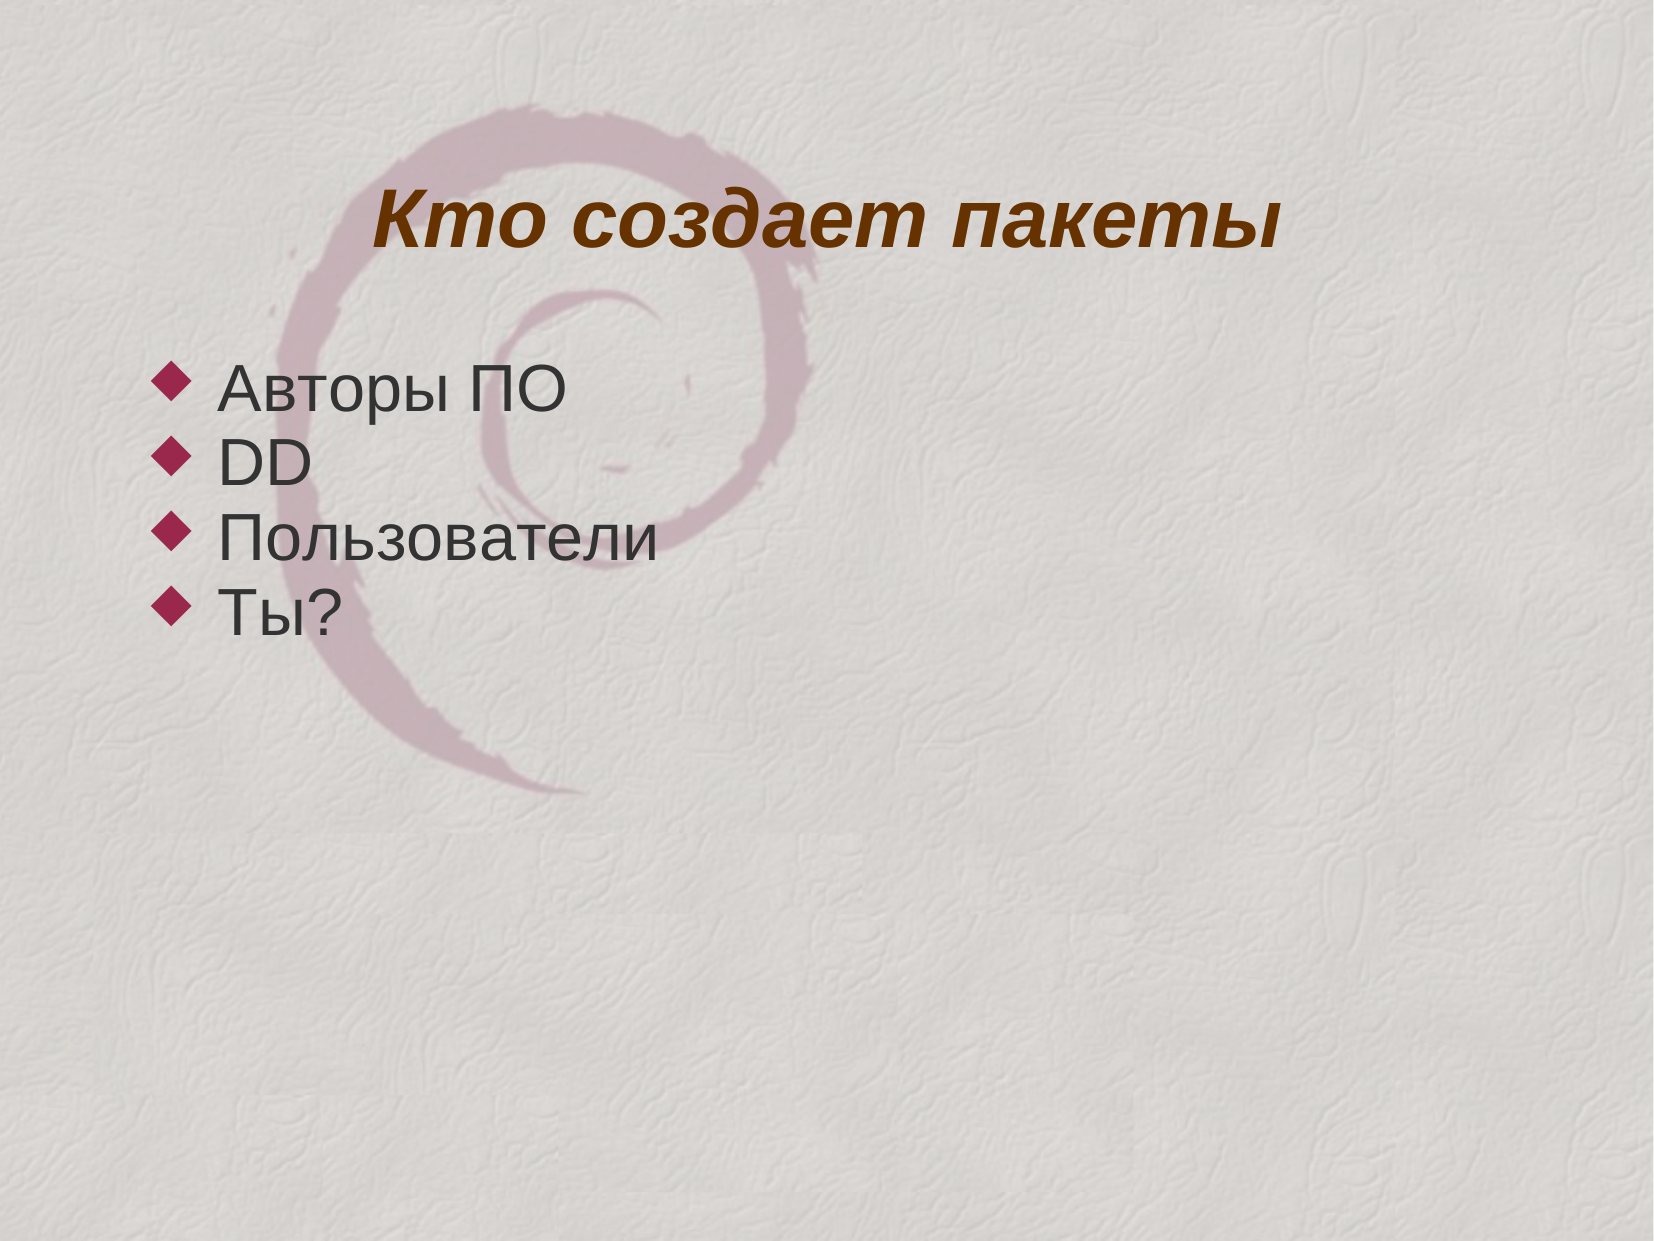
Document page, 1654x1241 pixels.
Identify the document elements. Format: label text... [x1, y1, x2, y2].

picture [0, 0, 1654, 1241]
title Кто создает пакеты [121, 114, 1534, 322]
list Авторы ПО DD Пользователи Ты? [134, 350, 1516, 1170]
